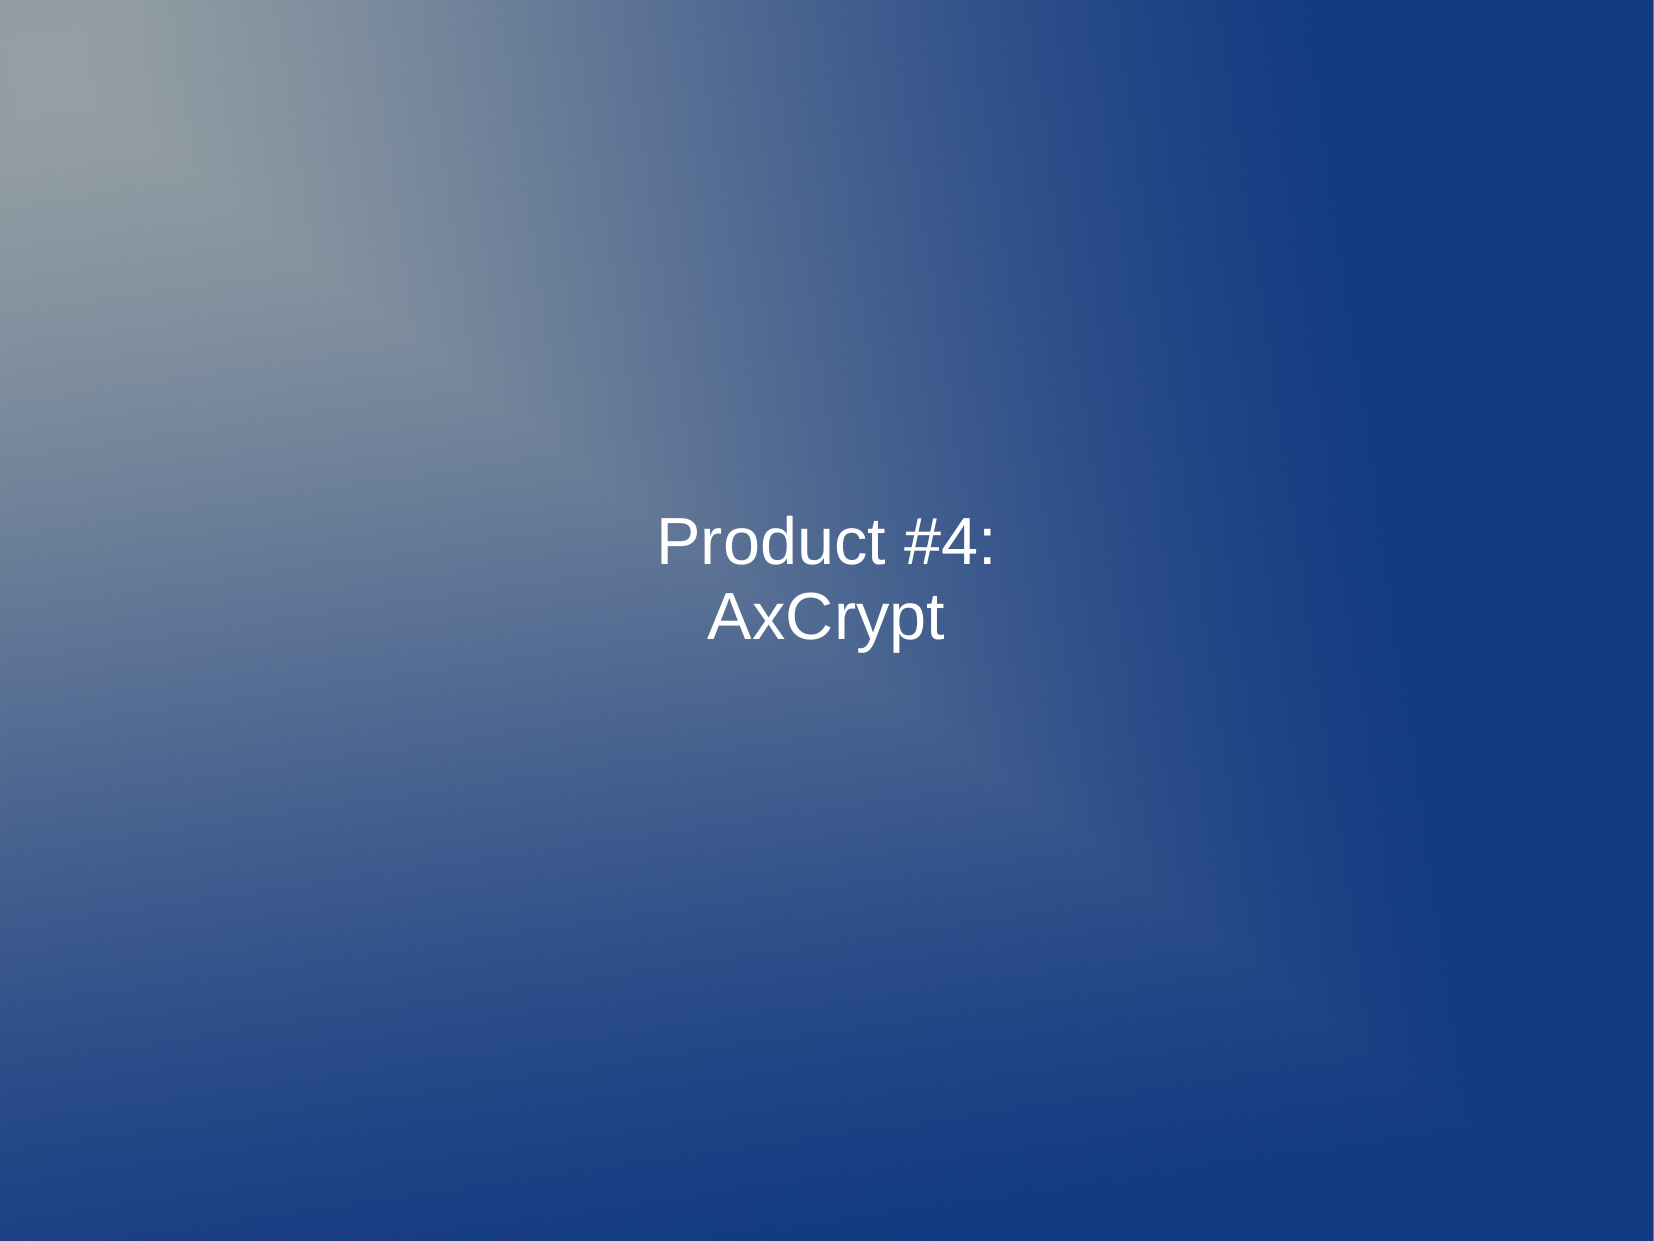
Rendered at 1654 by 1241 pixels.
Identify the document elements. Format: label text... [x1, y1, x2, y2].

subtitle Product #4: AxCrypt [82, 49, 1571, 1109]
picture [0, 0, 1654, 1241]
